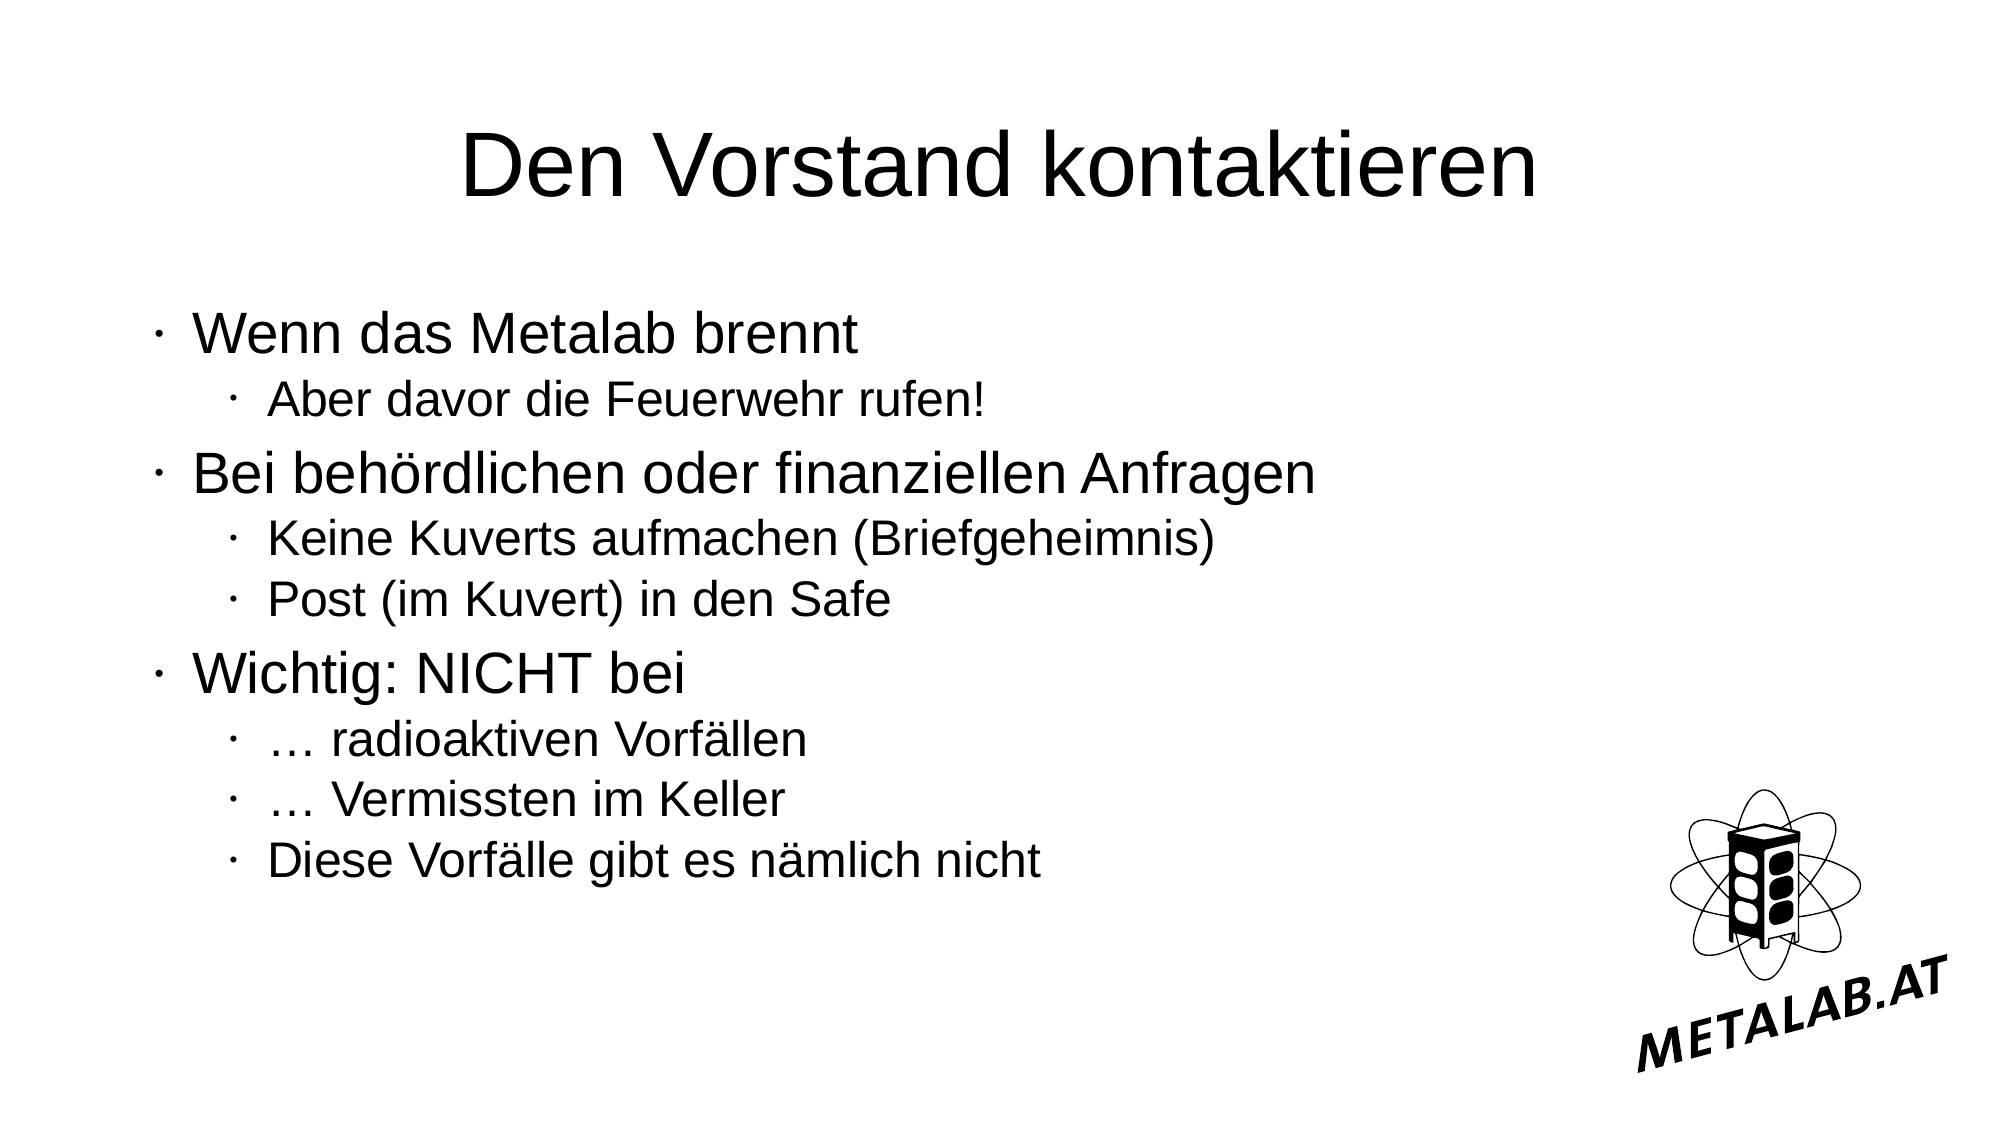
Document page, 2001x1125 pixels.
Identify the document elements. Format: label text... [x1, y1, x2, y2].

list Wenn das Metalab brennt Aber davor die Feuerwehr rufen! Bei behördlichen oder finanziellen Anfragen Keine Kuverts aufmachen (Briefgeheimnis) Post (im Kuvert) in den Safe Wichtig: NICHT bei … radioaktiven Vorfällen … Vermissten im Keller Diese Vorfälle gibt es nämlich nicht [137, 299, 1863, 1014]
title Den Vorstand kontaktieren [137, 59, 1863, 278]
